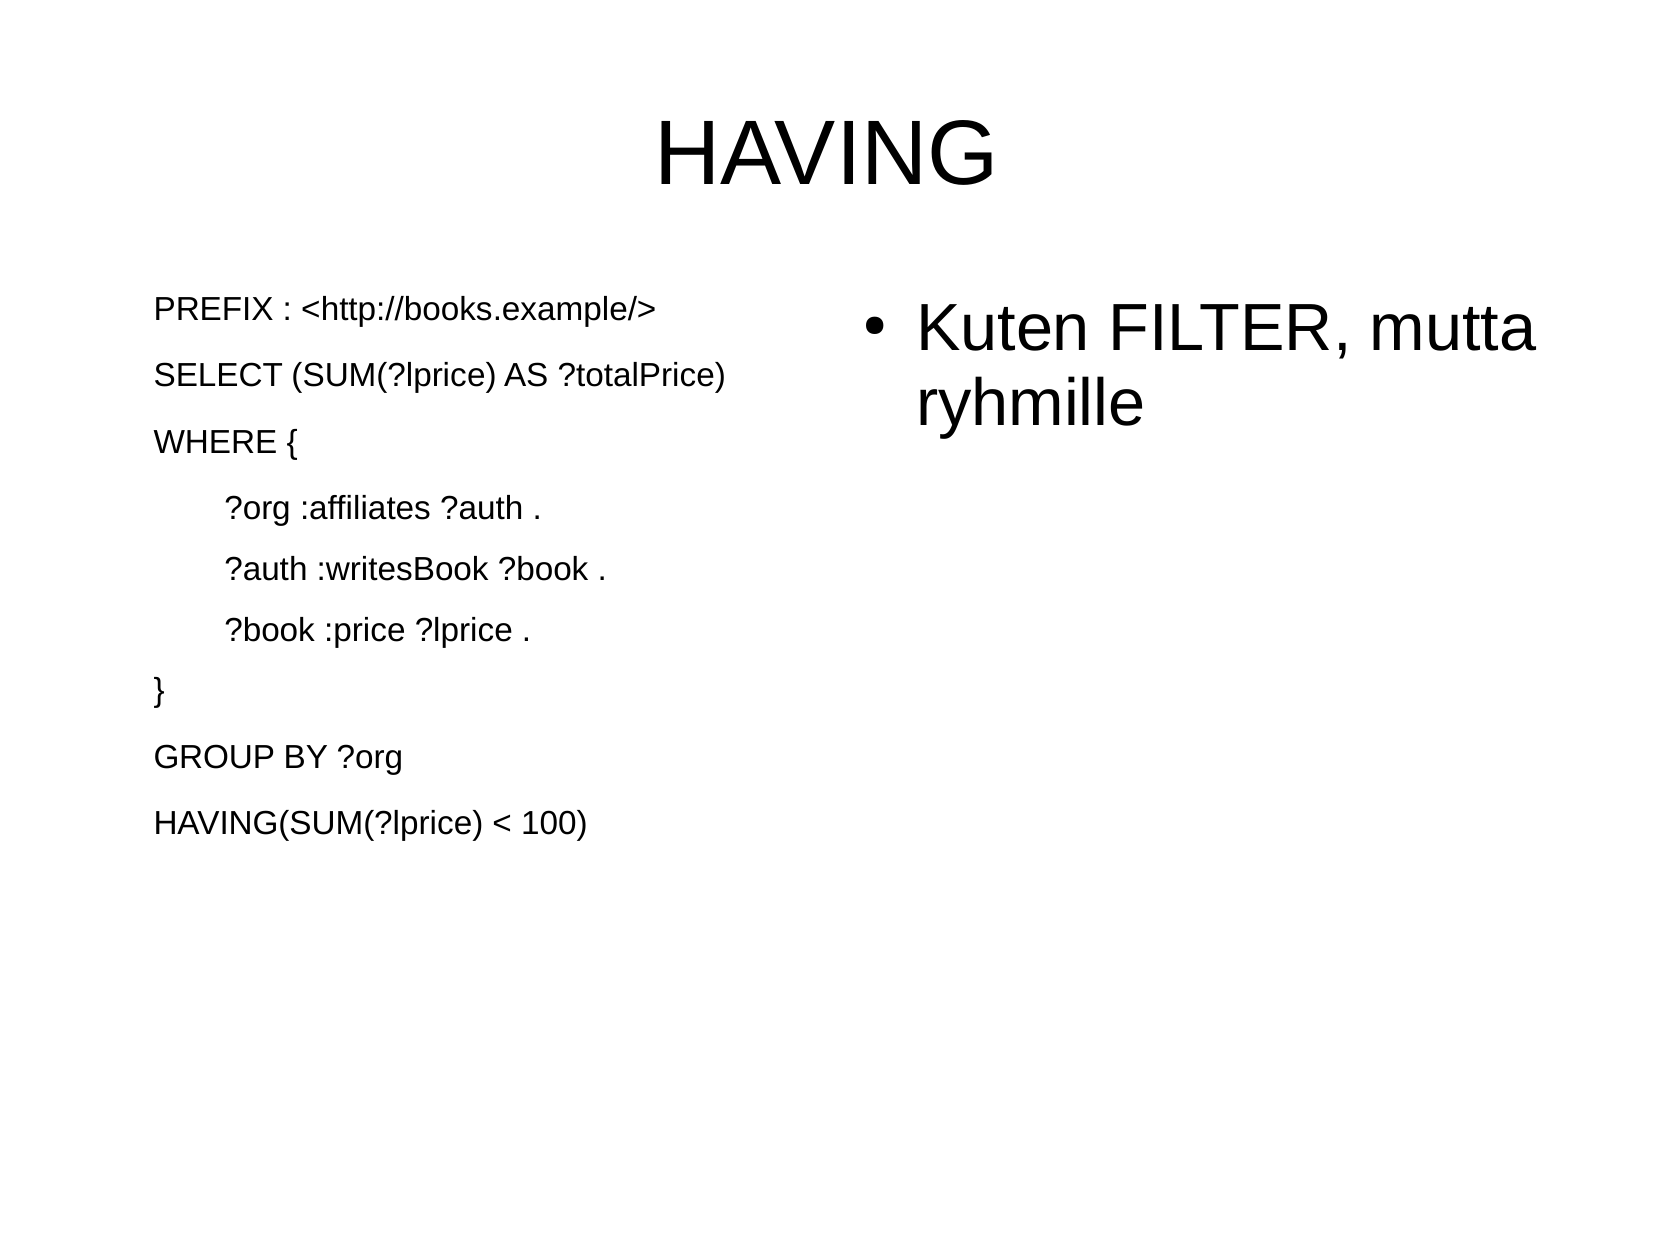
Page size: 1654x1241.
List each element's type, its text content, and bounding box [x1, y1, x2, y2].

list PREFIX : <http://books.example/> SELECT (SUM(?lprice) AS ?totalPrice) WHERE { ?org :affiliates ?auth . ?auth :writesBook ?book . ?book :price ?lprice . } GROUP BY ?org HAVING(SUM(?lprice) < 100) [82, 290, 809, 1010]
title HAVING [82, 49, 1571, 257]
list Kuten FILTER, mutta ryhmille [845, 290, 1572, 1010]
